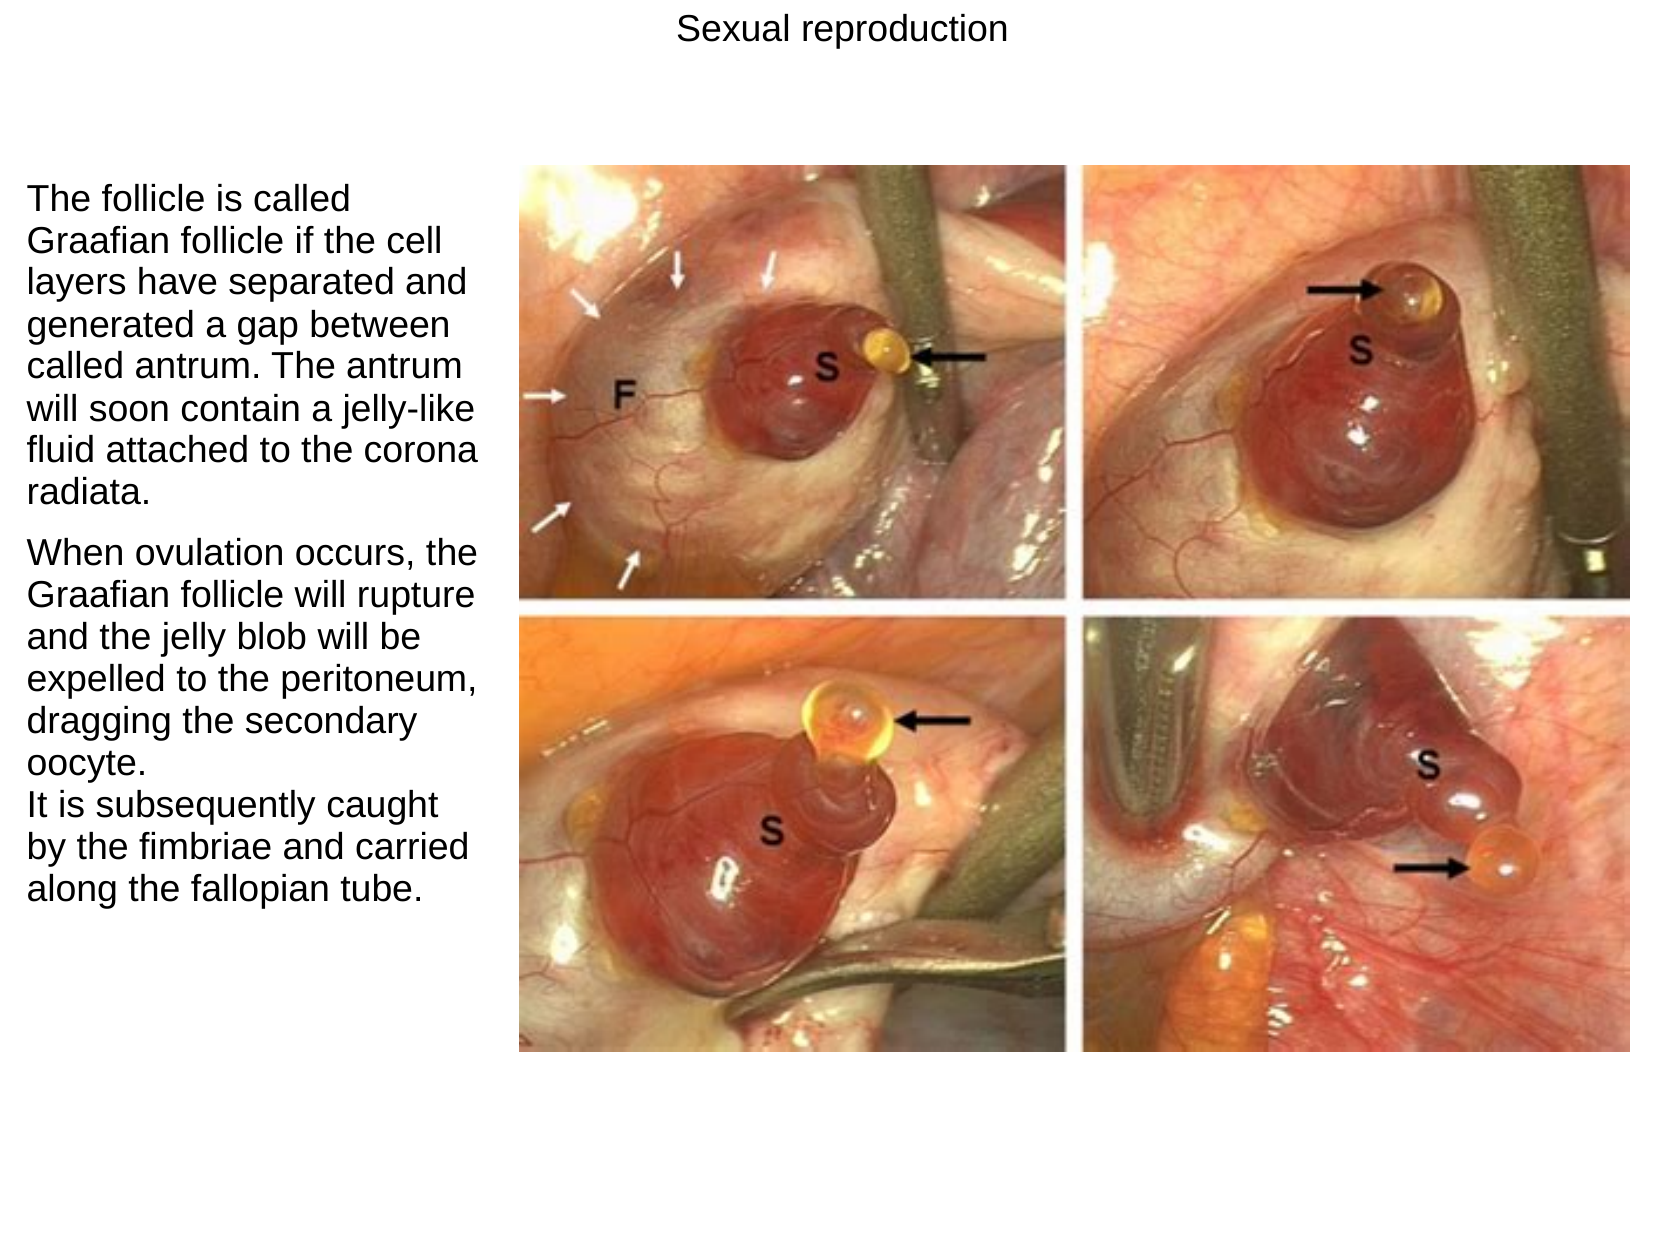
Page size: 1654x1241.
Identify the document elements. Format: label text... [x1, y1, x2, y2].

text_box When ovulation occurs, the Graafian follicle will rupture and the jelly blob will be expelled to the peritoneum, dragging the secondary oocyte. It is subsequently caught by the fimbriae and carried along the fallopian tube. [11, 524, 497, 959]
text_box The follicle is called Graafian follicle if the cell layers have separated and generated a gap between called antrum. The antrum will soon contain a jelly-like fluid attached to the corona radiata. [11, 169, 497, 521]
picture [519, 165, 1630, 1052]
text_box Sexual reproduction [661, 0, 1052, 60]
